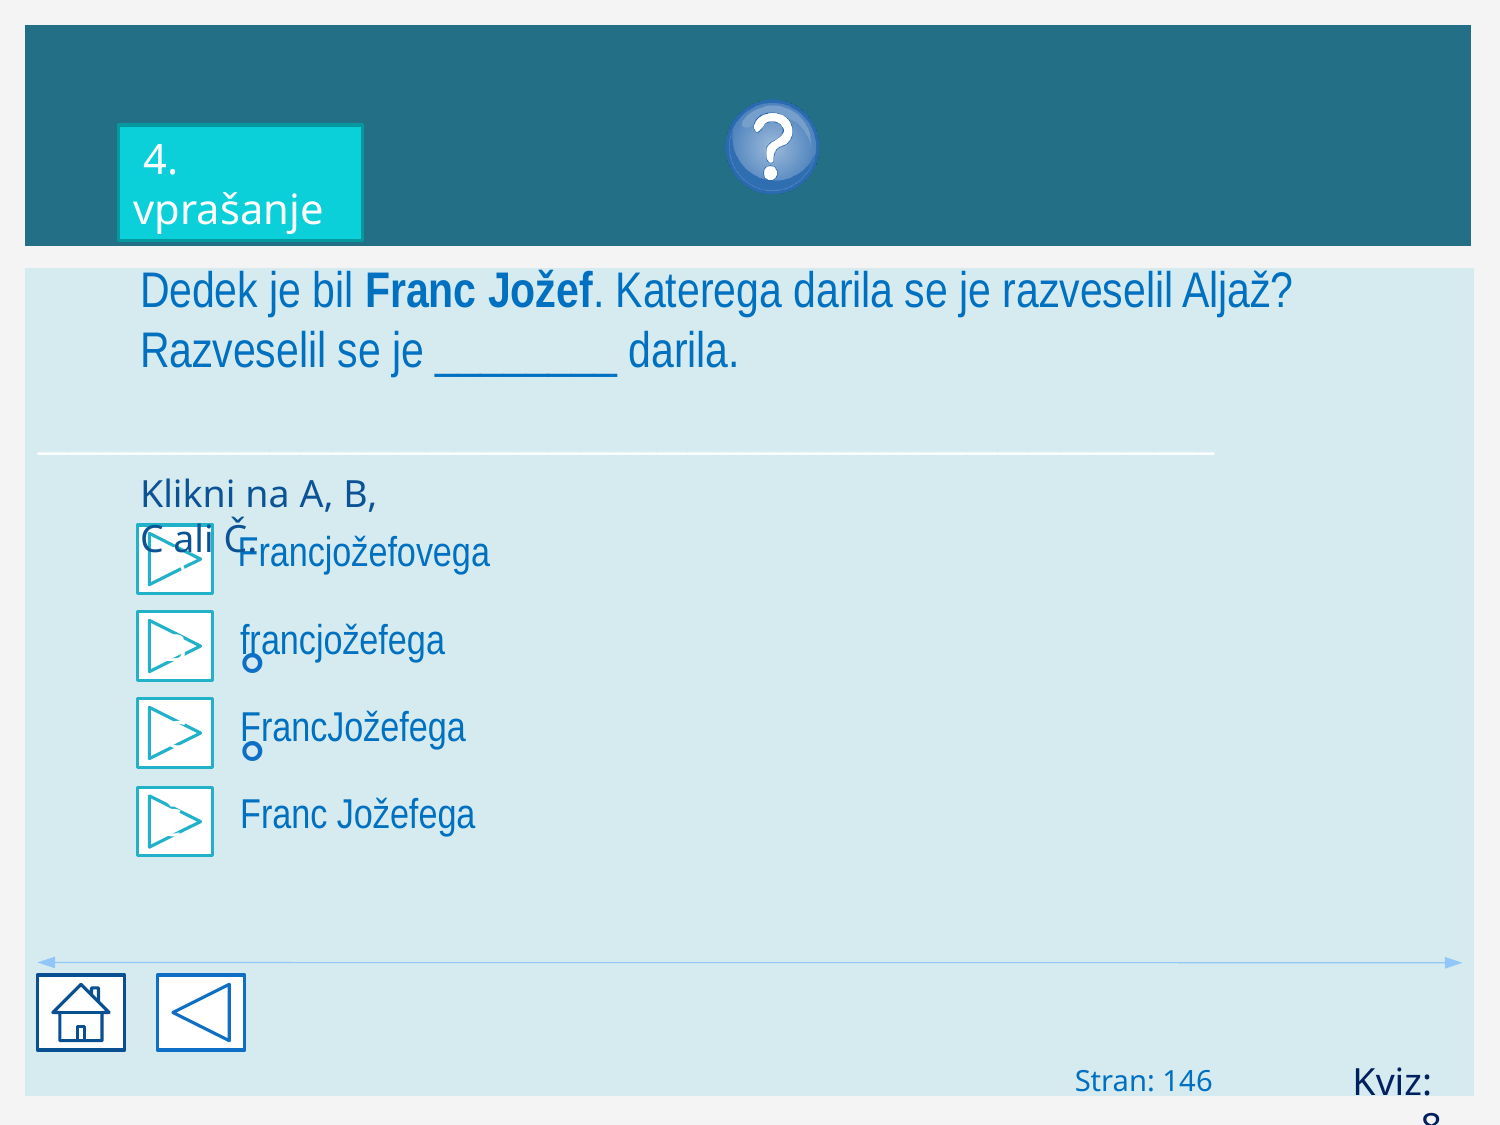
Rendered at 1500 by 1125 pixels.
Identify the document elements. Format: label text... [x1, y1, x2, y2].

text_box Klikni na A, B, C ali Č. [125, 466, 413, 524]
text_box ____________________________________________________________________________ [22, 404, 1488, 466]
text_box francjožefega [225, 605, 1351, 671]
text_box Franc Jožefega [225, 779, 1351, 845]
text_box Dedek je bil Franc Jožef. Katerega darila se je razveselil Aljaž? Razveselil se je ________ darila. [125, 249, 1351, 387]
text_box A [137, 524, 213, 594]
text_box Francjožefovega [222, 517, 1348, 584]
text_box B [137, 611, 213, 681]
text_box [1426, 1116, 1435, 1124]
picture [725, 100, 819, 194]
text_box FrancJožefega [225, 692, 1351, 759]
text_box 4. vprašanje [118, 125, 363, 191]
text_box C [137, 698, 213, 768]
text_box Stran: 146 [975, 1055, 1313, 1106]
text_box [0, 0, 1500, 1125]
text_box Č. [137, 787, 213, 856]
text_box Kviz: 8 [1337, 1050, 1475, 1111]
